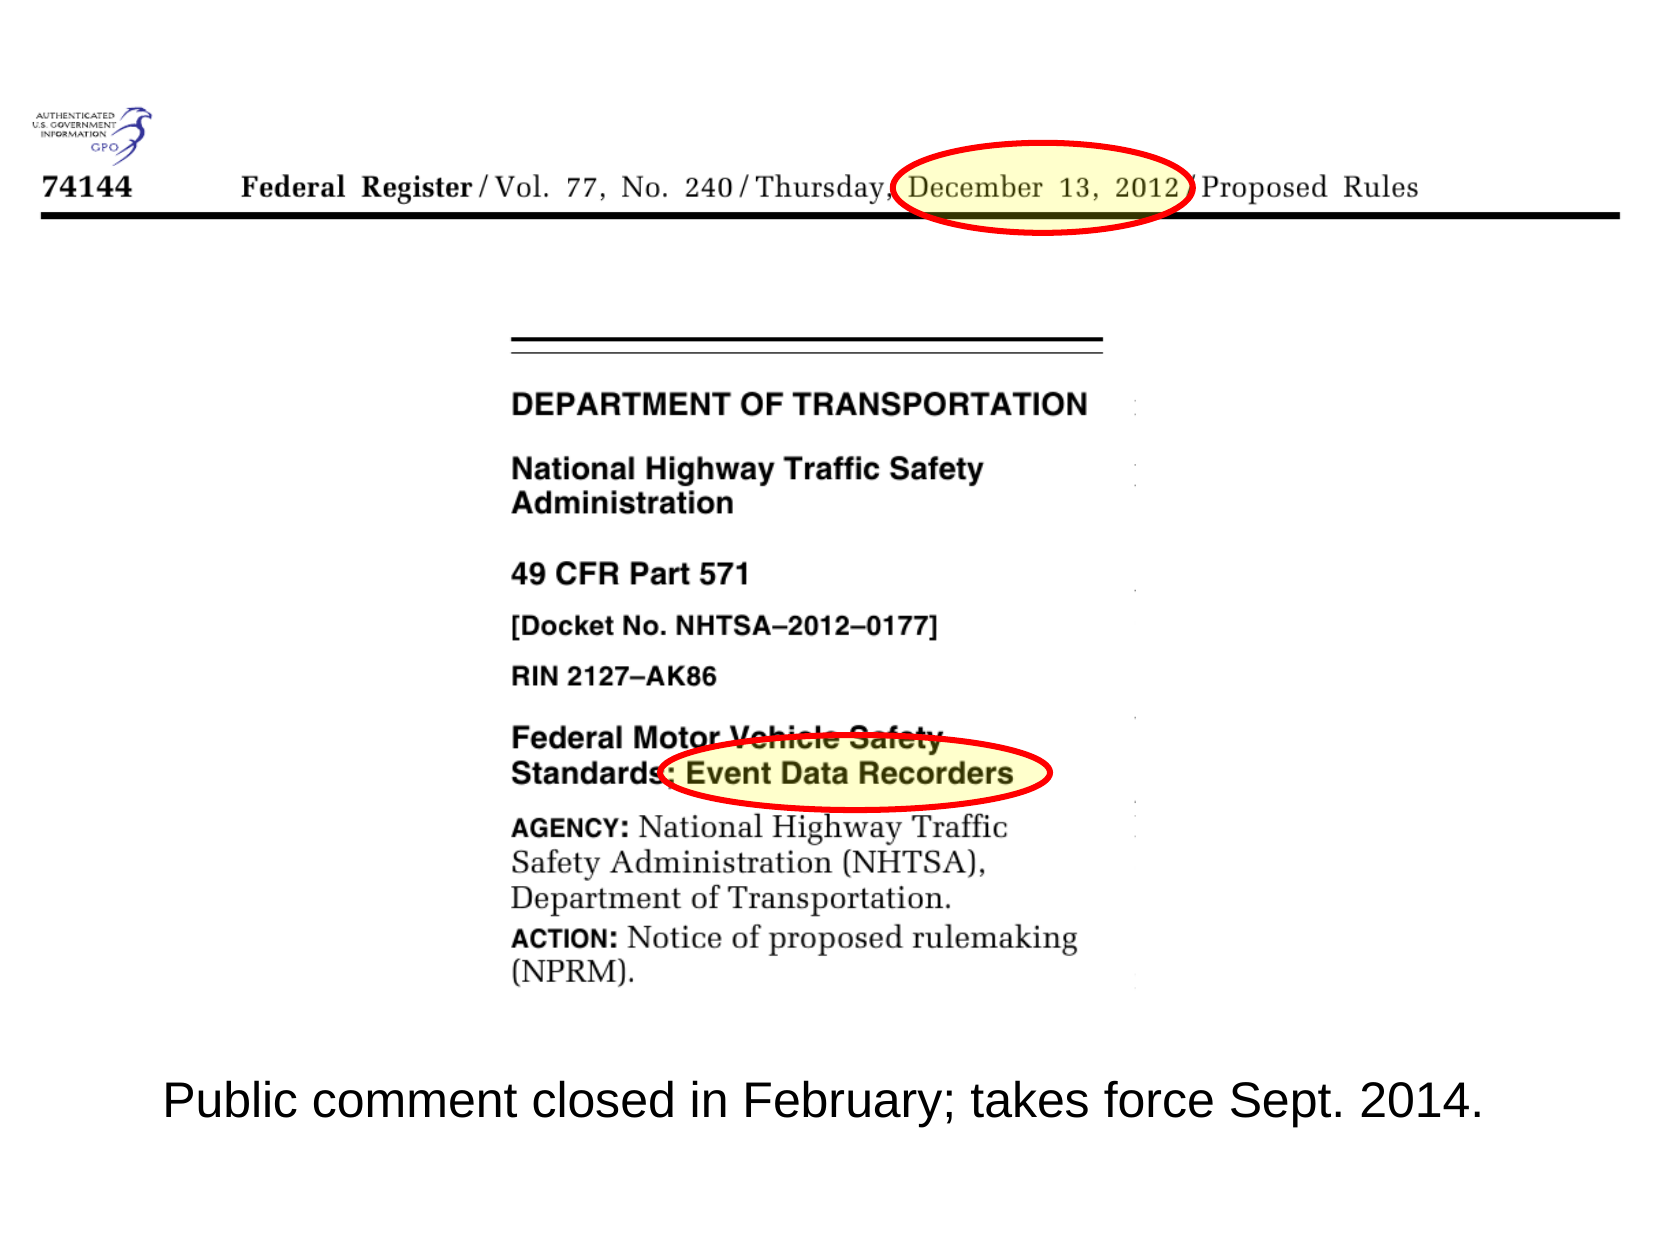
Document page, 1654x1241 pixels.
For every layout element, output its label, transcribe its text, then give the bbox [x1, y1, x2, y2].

picture [413, 321, 1136, 997]
text_box Public comment closed in February; takes force Sept. 2014. [147, 1065, 1502, 1136]
text_box [892, 142, 1193, 233]
text_box [660, 735, 1051, 811]
picture [0, 89, 1654, 224]
